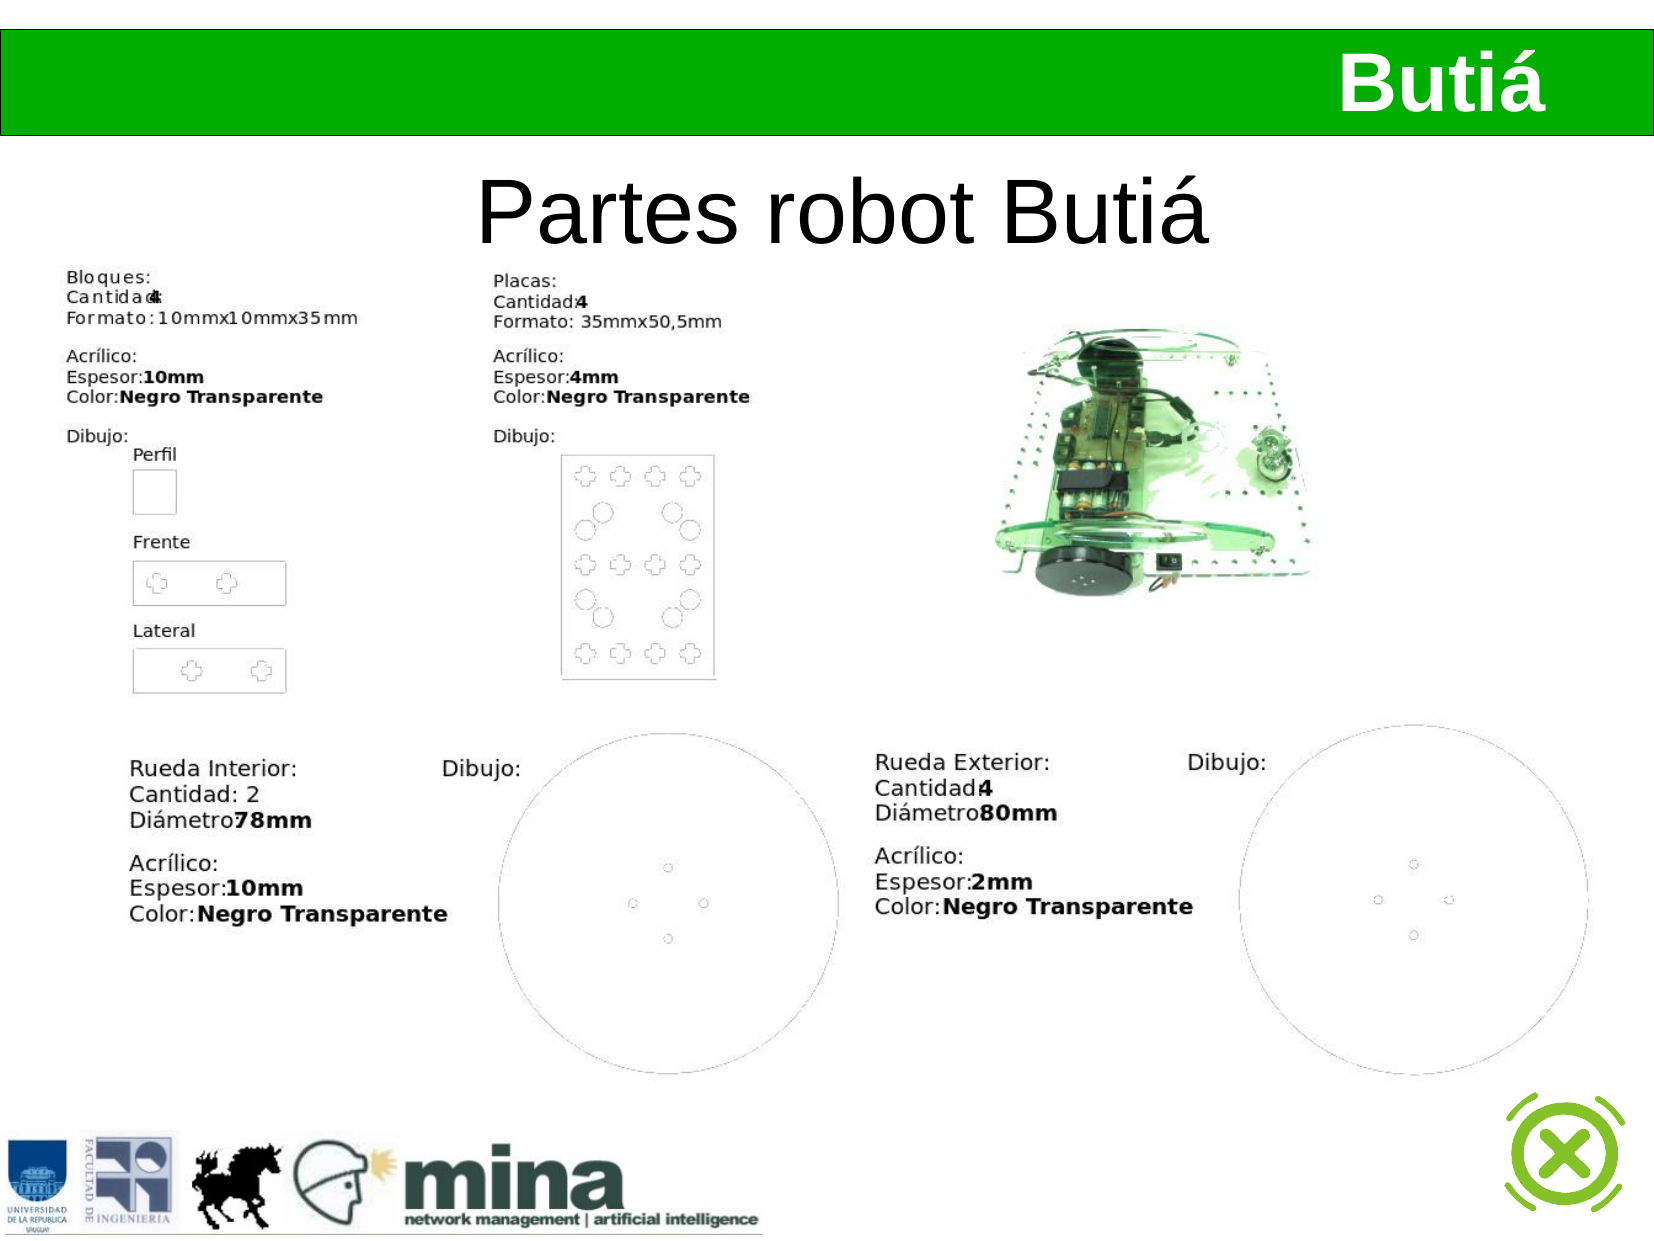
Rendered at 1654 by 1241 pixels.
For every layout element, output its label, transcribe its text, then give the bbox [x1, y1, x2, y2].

title Partes robot Butiá [82, 108, 1571, 265]
picture [5, 1130, 762, 1235]
picture [59, 265, 1598, 1088]
picture [1504, 1092, 1625, 1212]
